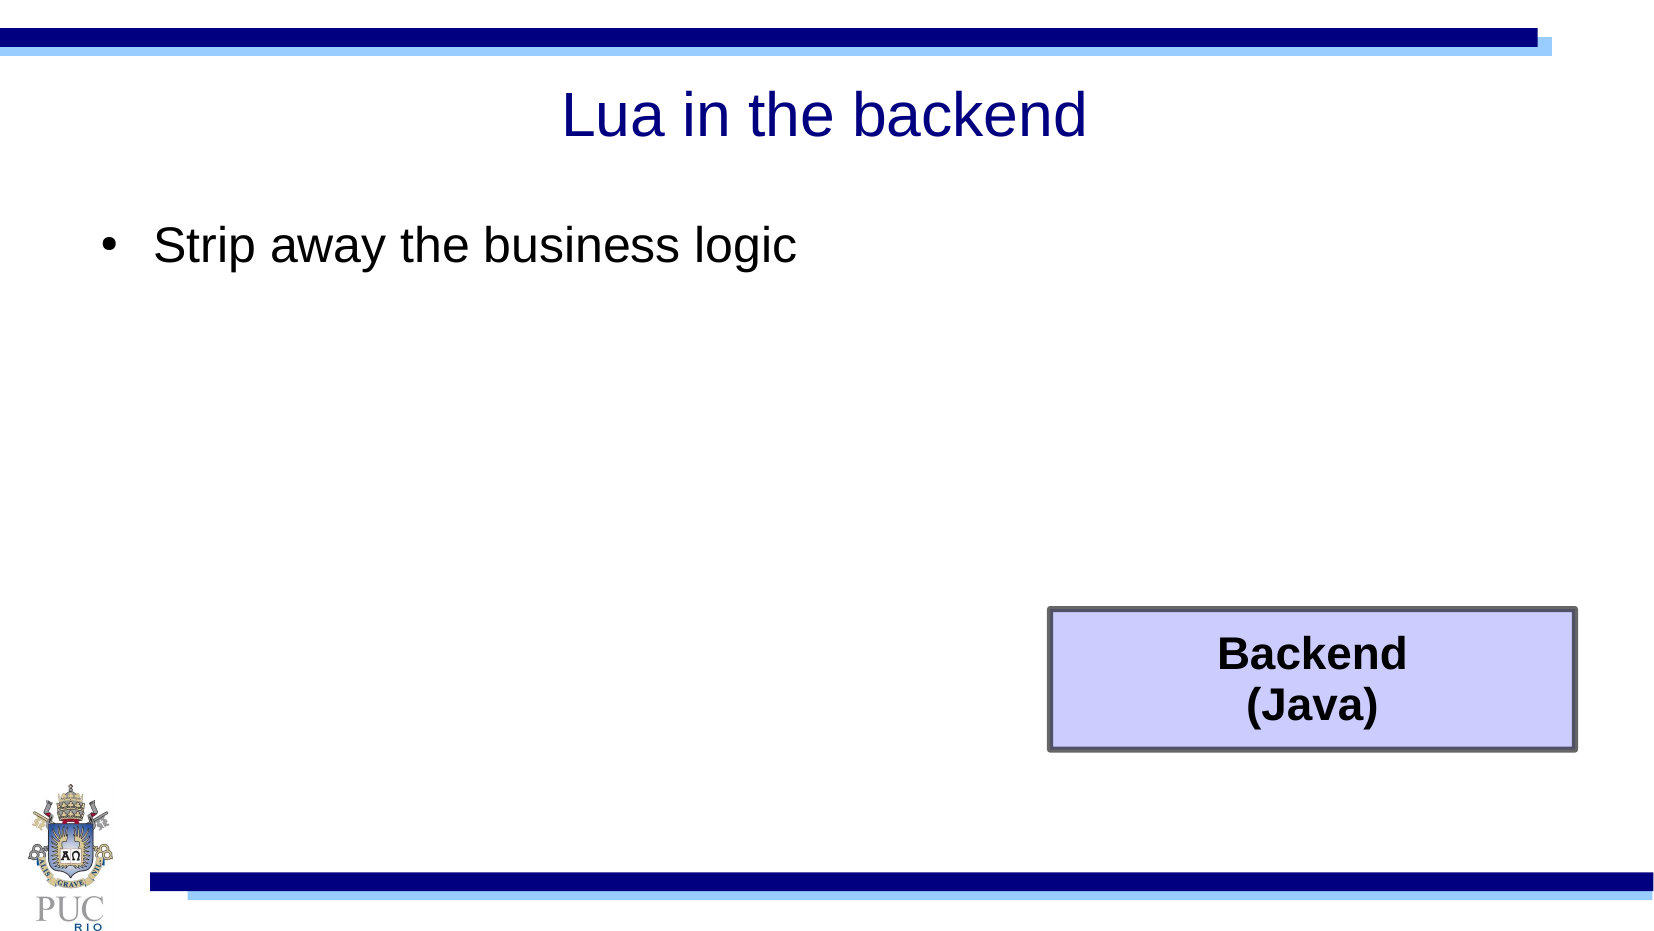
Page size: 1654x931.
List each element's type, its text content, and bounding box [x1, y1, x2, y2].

picture [28, 784, 113, 931]
text_box Backend (Java) [1050, 609, 1576, 750]
list Strip away the business logic [82, 217, 1013, 751]
title Lua in the backend [37, 37, 1613, 193]
